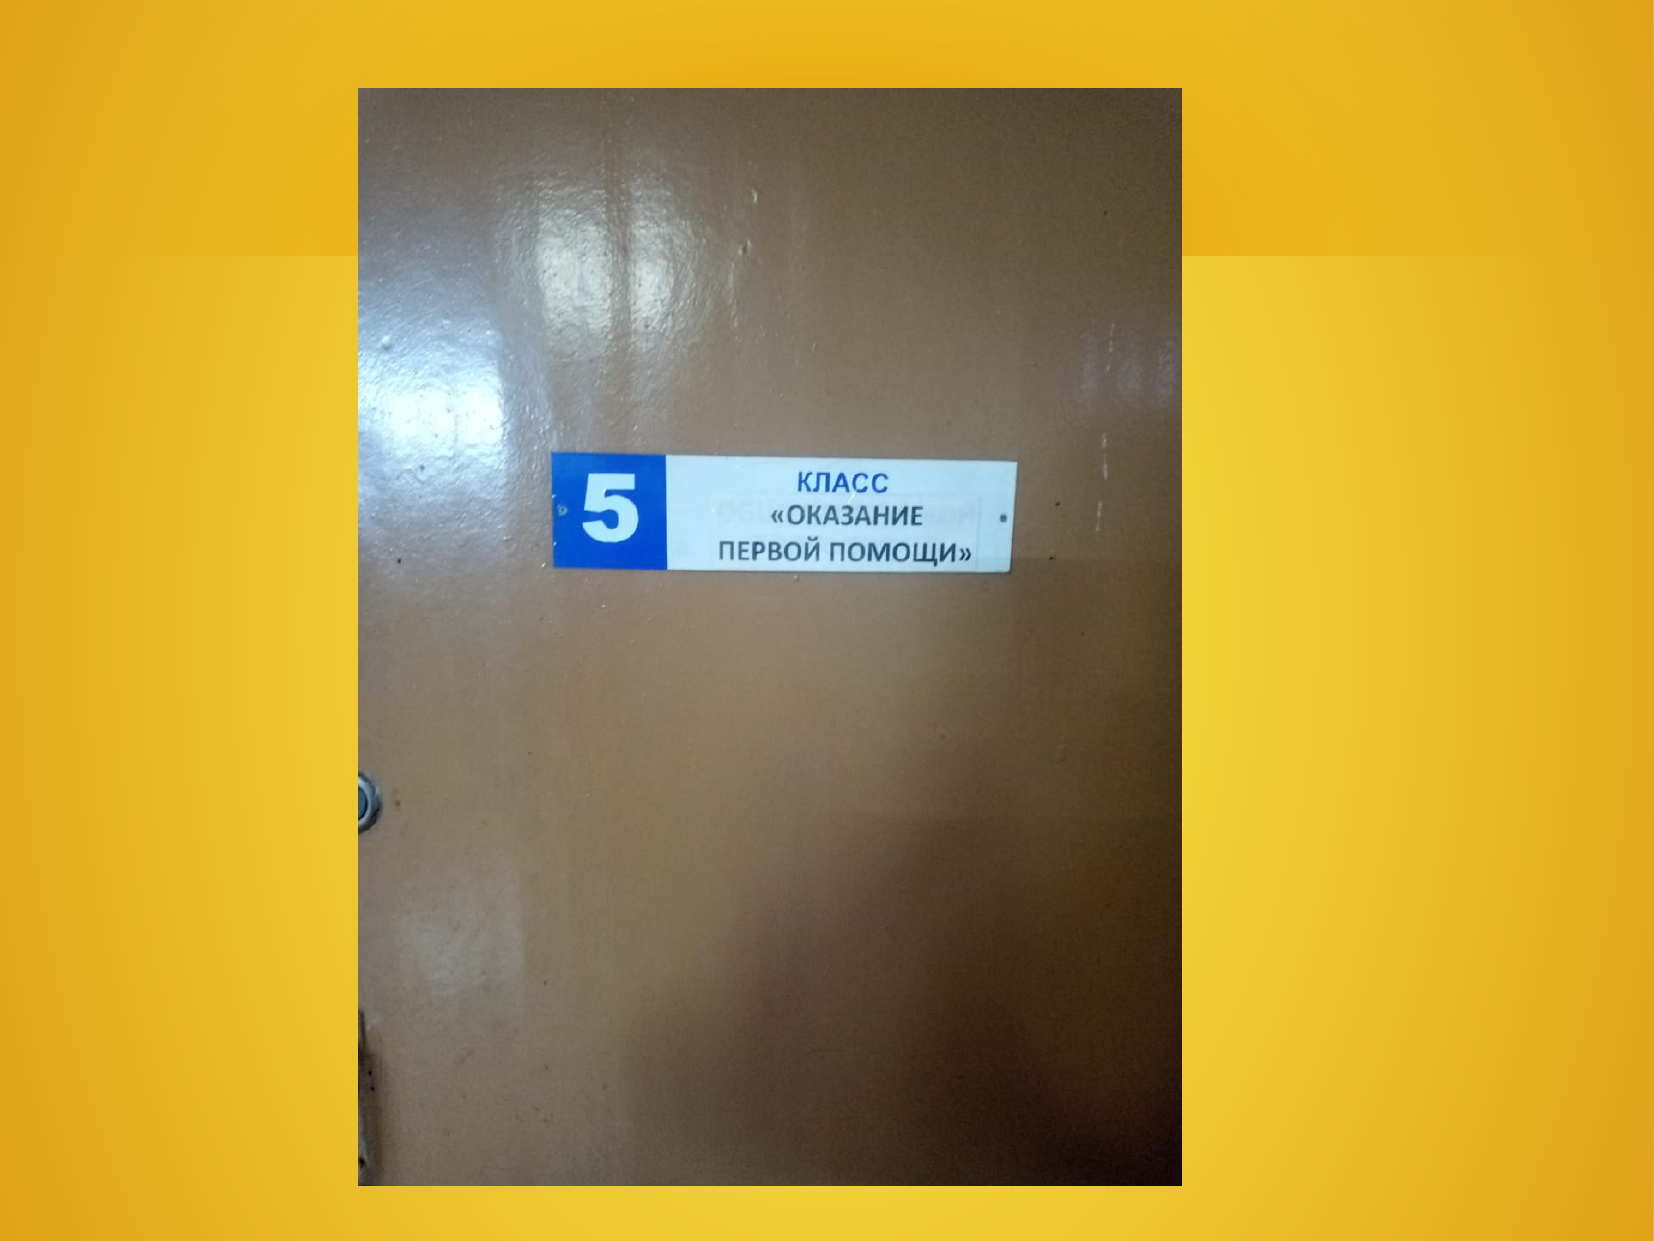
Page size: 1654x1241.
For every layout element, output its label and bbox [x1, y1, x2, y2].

picture [358, 88, 1182, 1186]
